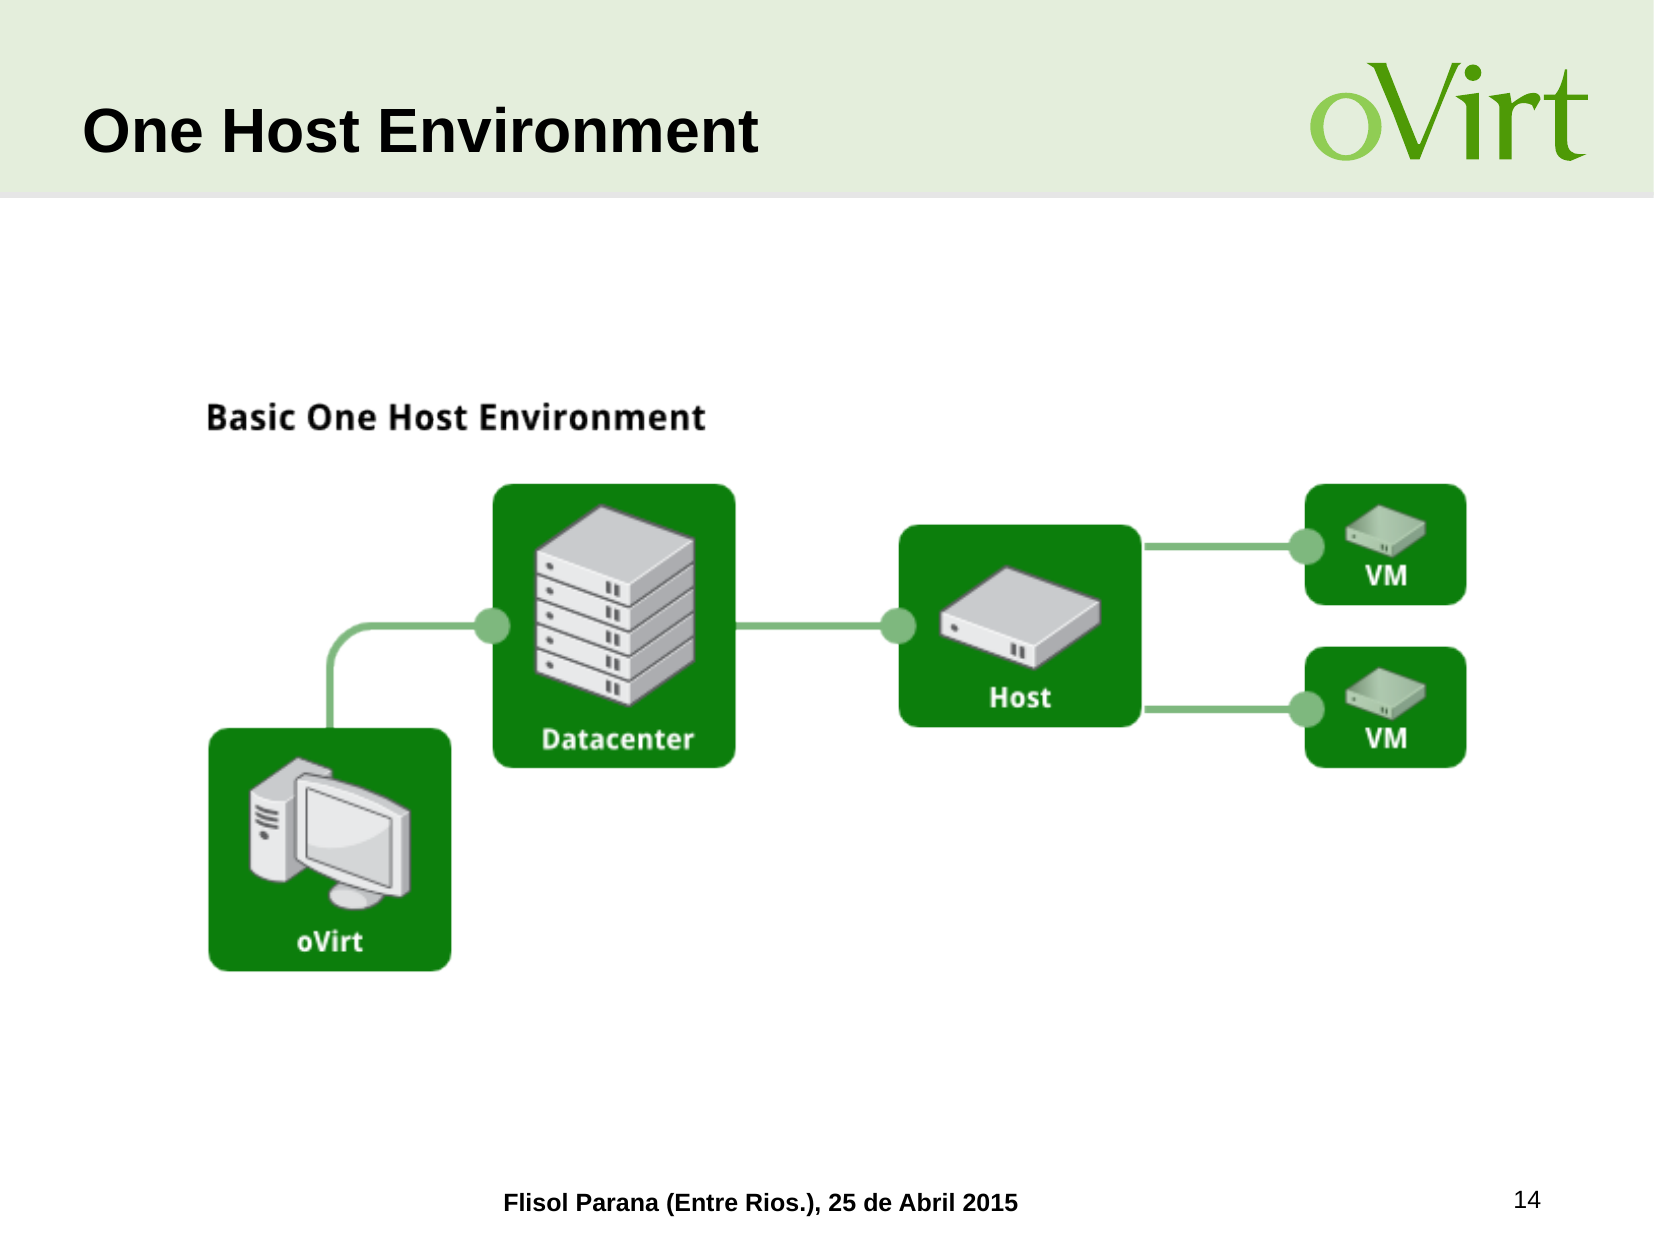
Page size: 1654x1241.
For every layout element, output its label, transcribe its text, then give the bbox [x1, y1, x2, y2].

picture [168, 362, 1508, 1013]
title One Host Environment [82, 37, 1571, 226]
